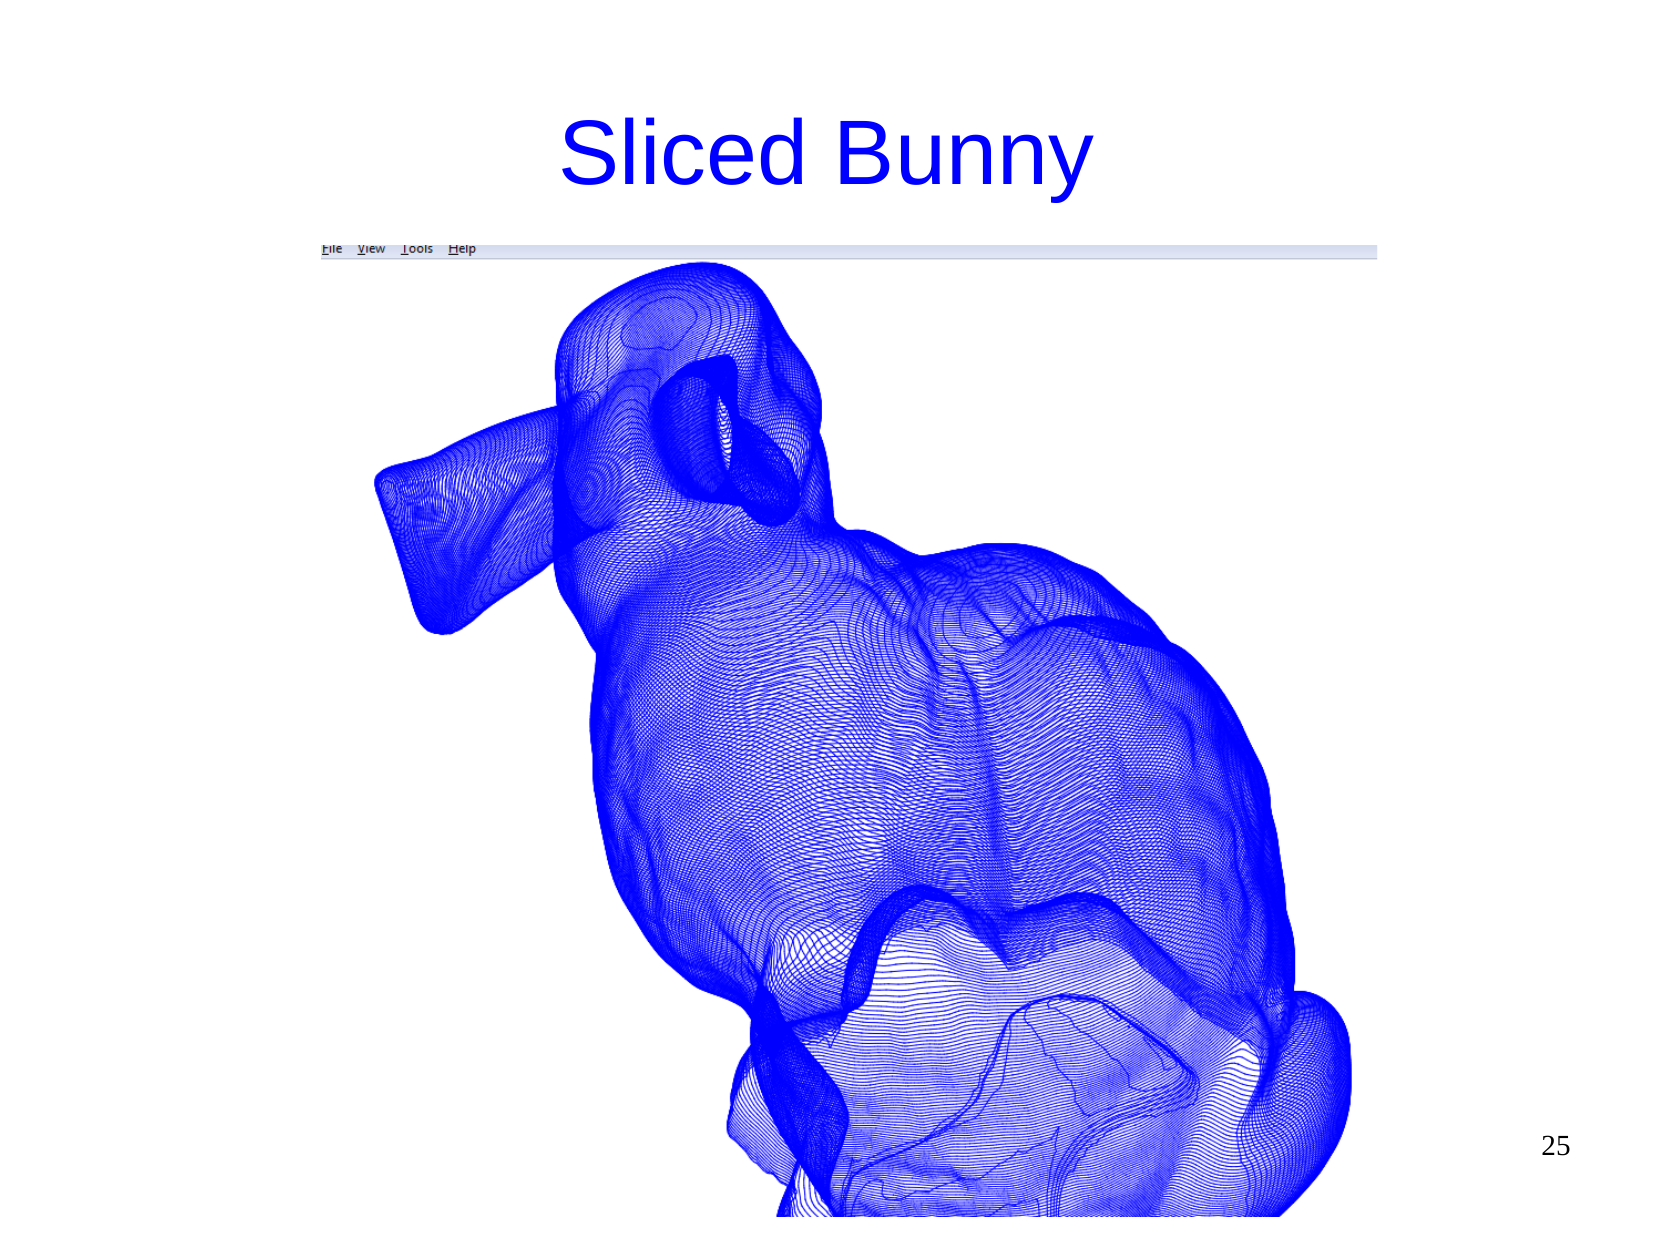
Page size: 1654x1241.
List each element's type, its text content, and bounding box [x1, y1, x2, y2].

picture [321, 245, 1385, 1217]
title Sliced Bunny [82, 49, 1571, 257]
